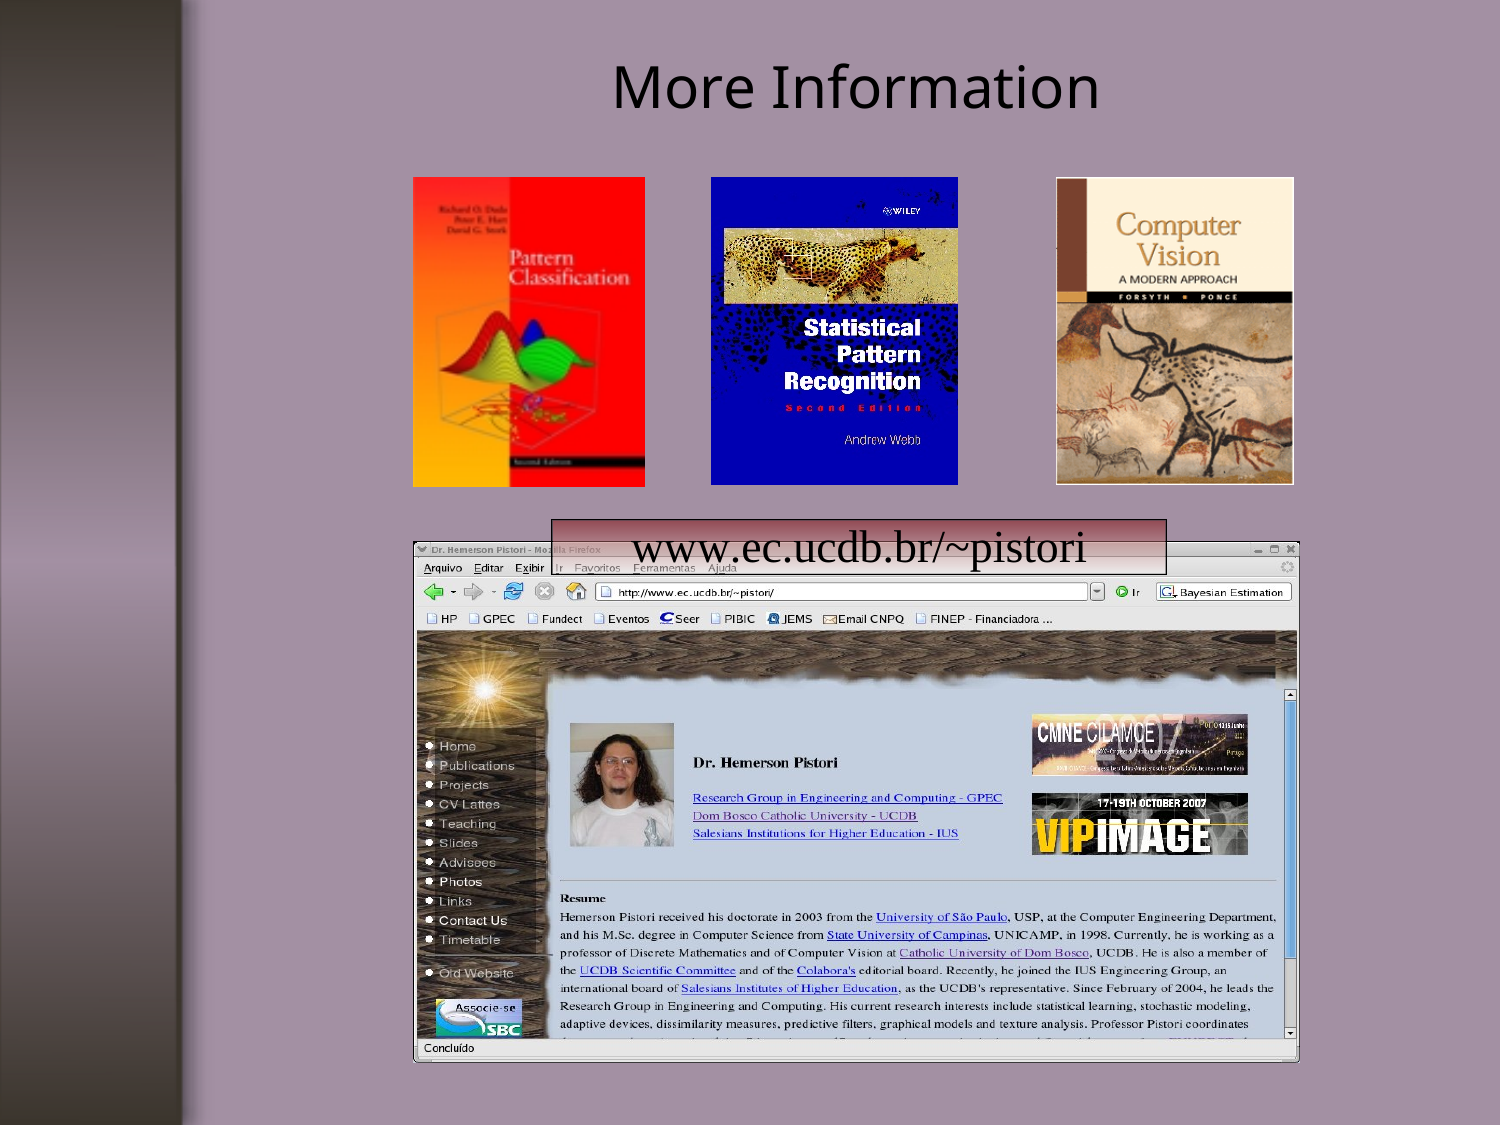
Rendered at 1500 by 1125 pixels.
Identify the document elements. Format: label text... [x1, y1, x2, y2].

picture [0, 0, 1500, 1125]
title More Information [206, 0, 1500, 180]
text_box www.ec.ucdb.br/~pistori [551, 519, 1167, 575]
